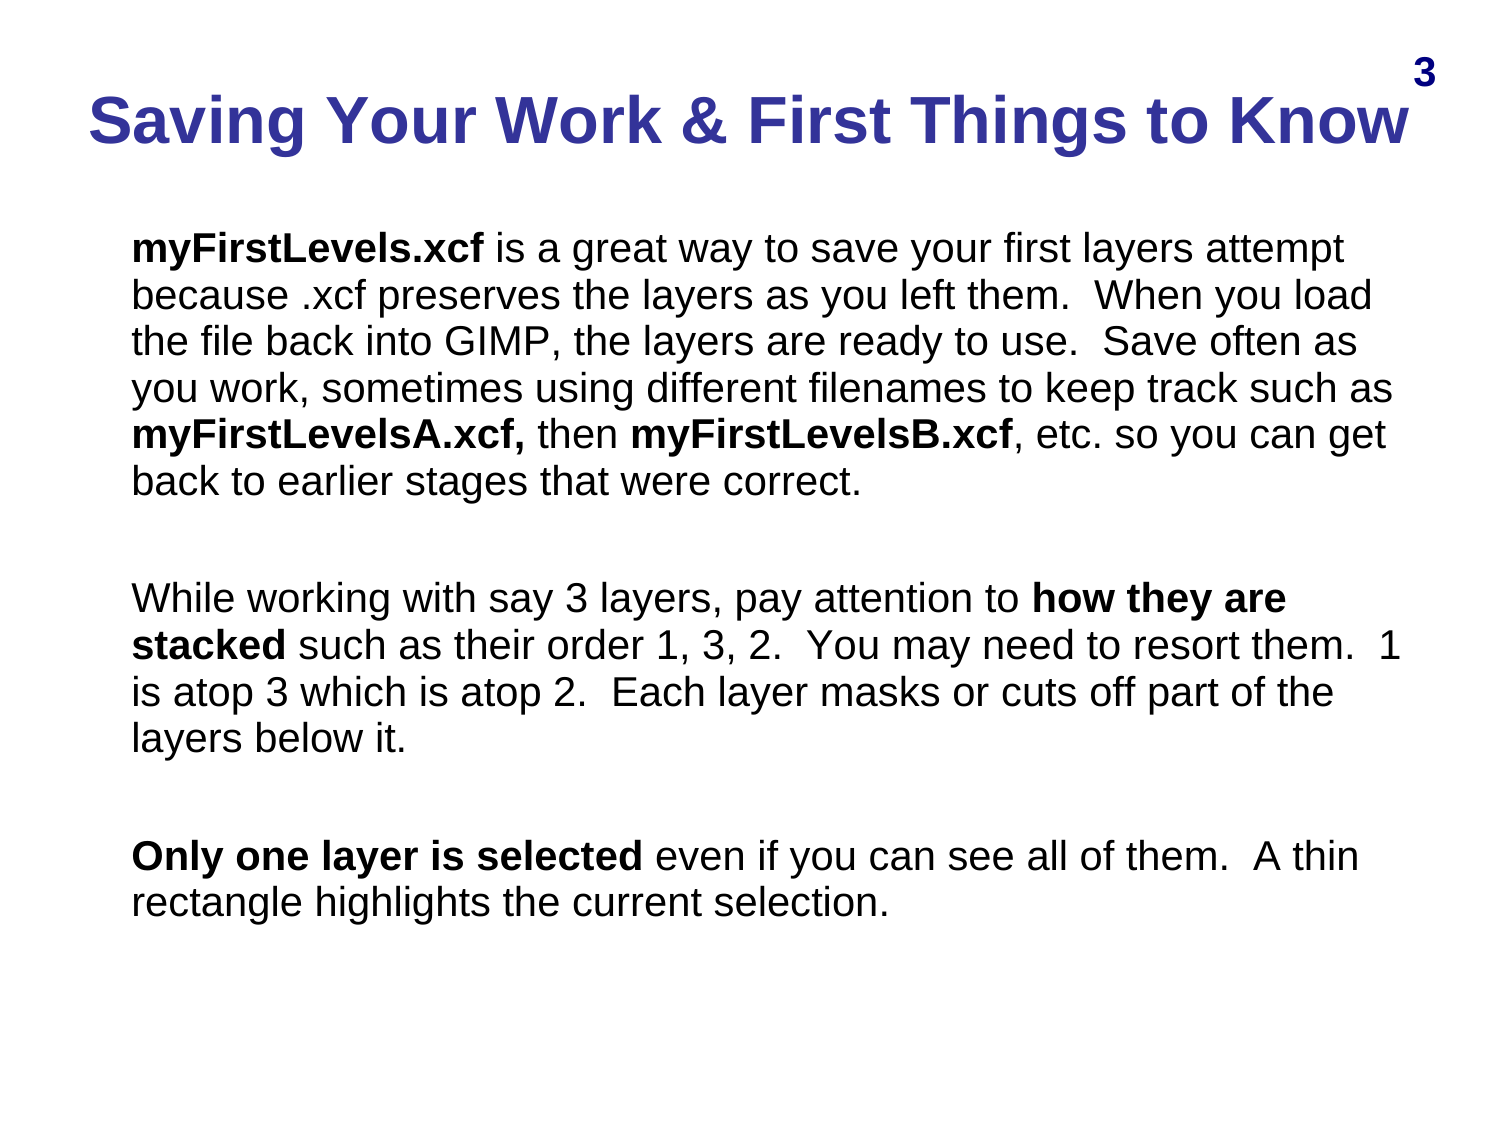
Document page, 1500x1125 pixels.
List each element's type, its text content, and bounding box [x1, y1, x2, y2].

title Saving Your Work & First Things to Know [37, 52, 1463, 188]
text_box 3 [1387, 37, 1463, 103]
list myFirstLevels.xcf is a great way to save your first layers attempt because .xcf preserves the layers as you left them. When you load the file back into GIMP, the layers are ready to use. Save often as you work, sometimes using different filenames to keep track such as myFirstLevelsA.xcf, then myFirstLevelsB.xcf, etc. so you can get back to earlier stages that were correct. While working with say 3 layers, pay attention to how they are stacked such as their order 1, 3, 2. You may need to resort them. 1 is atop 3 which is atop 2. Each layer masks or cuts off part of the layers below it. Only one layer is selected even if you can see all of them. A thin rectangle highlights the current selection. [75, 224, 1426, 976]
